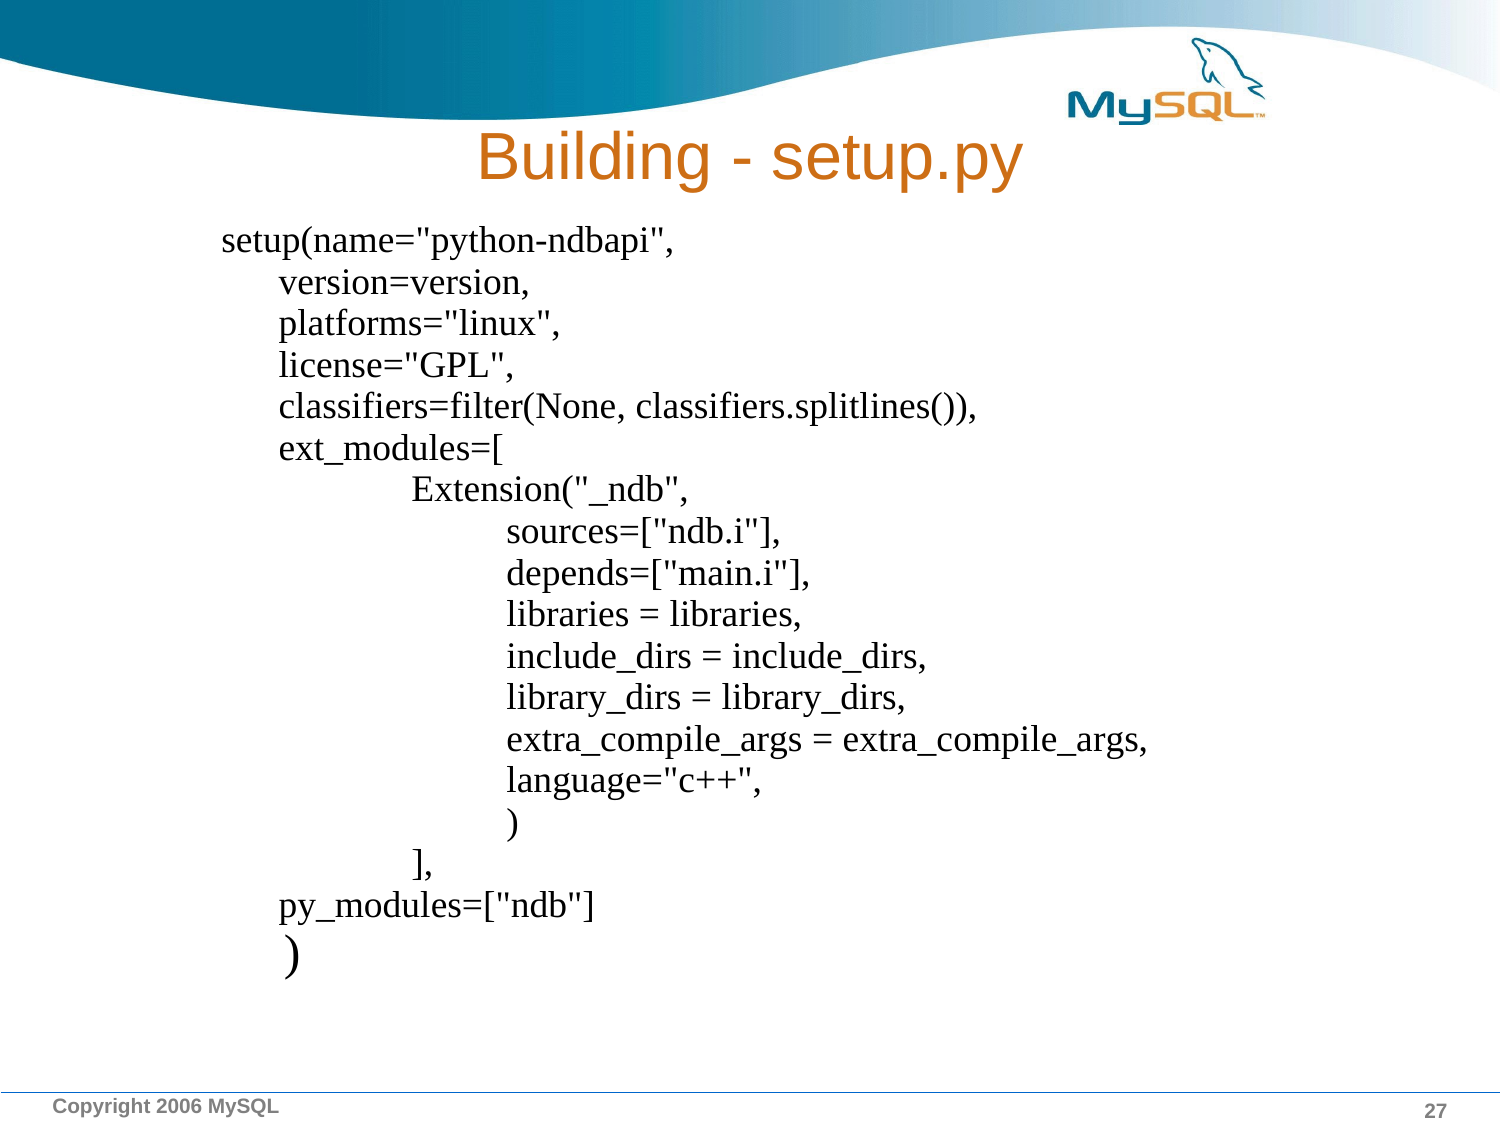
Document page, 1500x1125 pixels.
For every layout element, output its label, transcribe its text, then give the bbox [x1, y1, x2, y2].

picture [0, 58, 167, 94]
title Building - setup.py [0, 94, 1500, 218]
picture [666, 0, 1500, 94]
text_box setup(name="python-ndbapi", version=version, platforms="linux", license="GPL", classifiers=filter(None, classifiers.splitlines()), ext_modules=[ Extension("_ndb", sources=["ndb.i"], depends=["main.i"], libraries = libraries, include_dirs = include_dirs, library_dirs = library_dirs, extra_compile_args = extra_compile_args, language="c++", ) ], py_modules=["ndb"] ) [206, 212, 1171, 1004]
